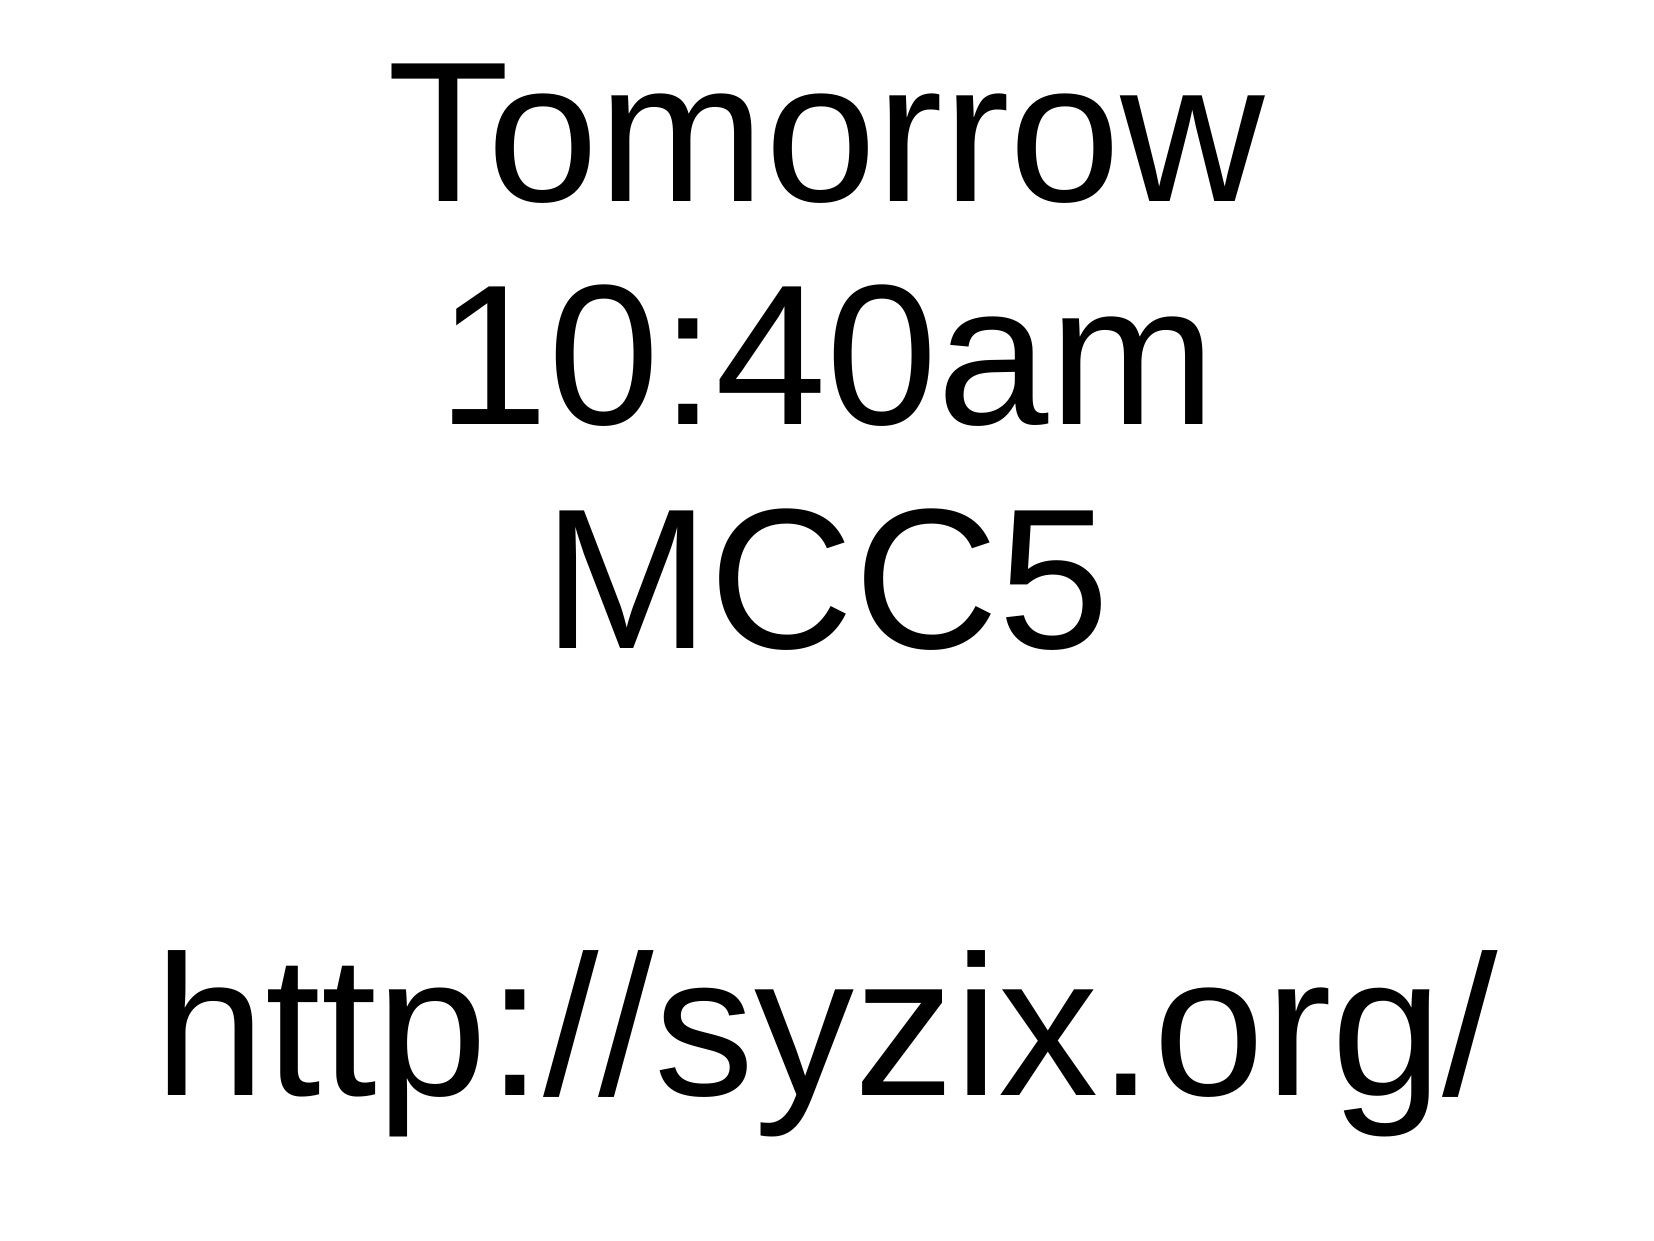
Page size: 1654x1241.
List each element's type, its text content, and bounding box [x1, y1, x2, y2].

subtitle Tomorrow 10:40am MCC5 http://syzix.org/ [82, 20, 1571, 1138]
